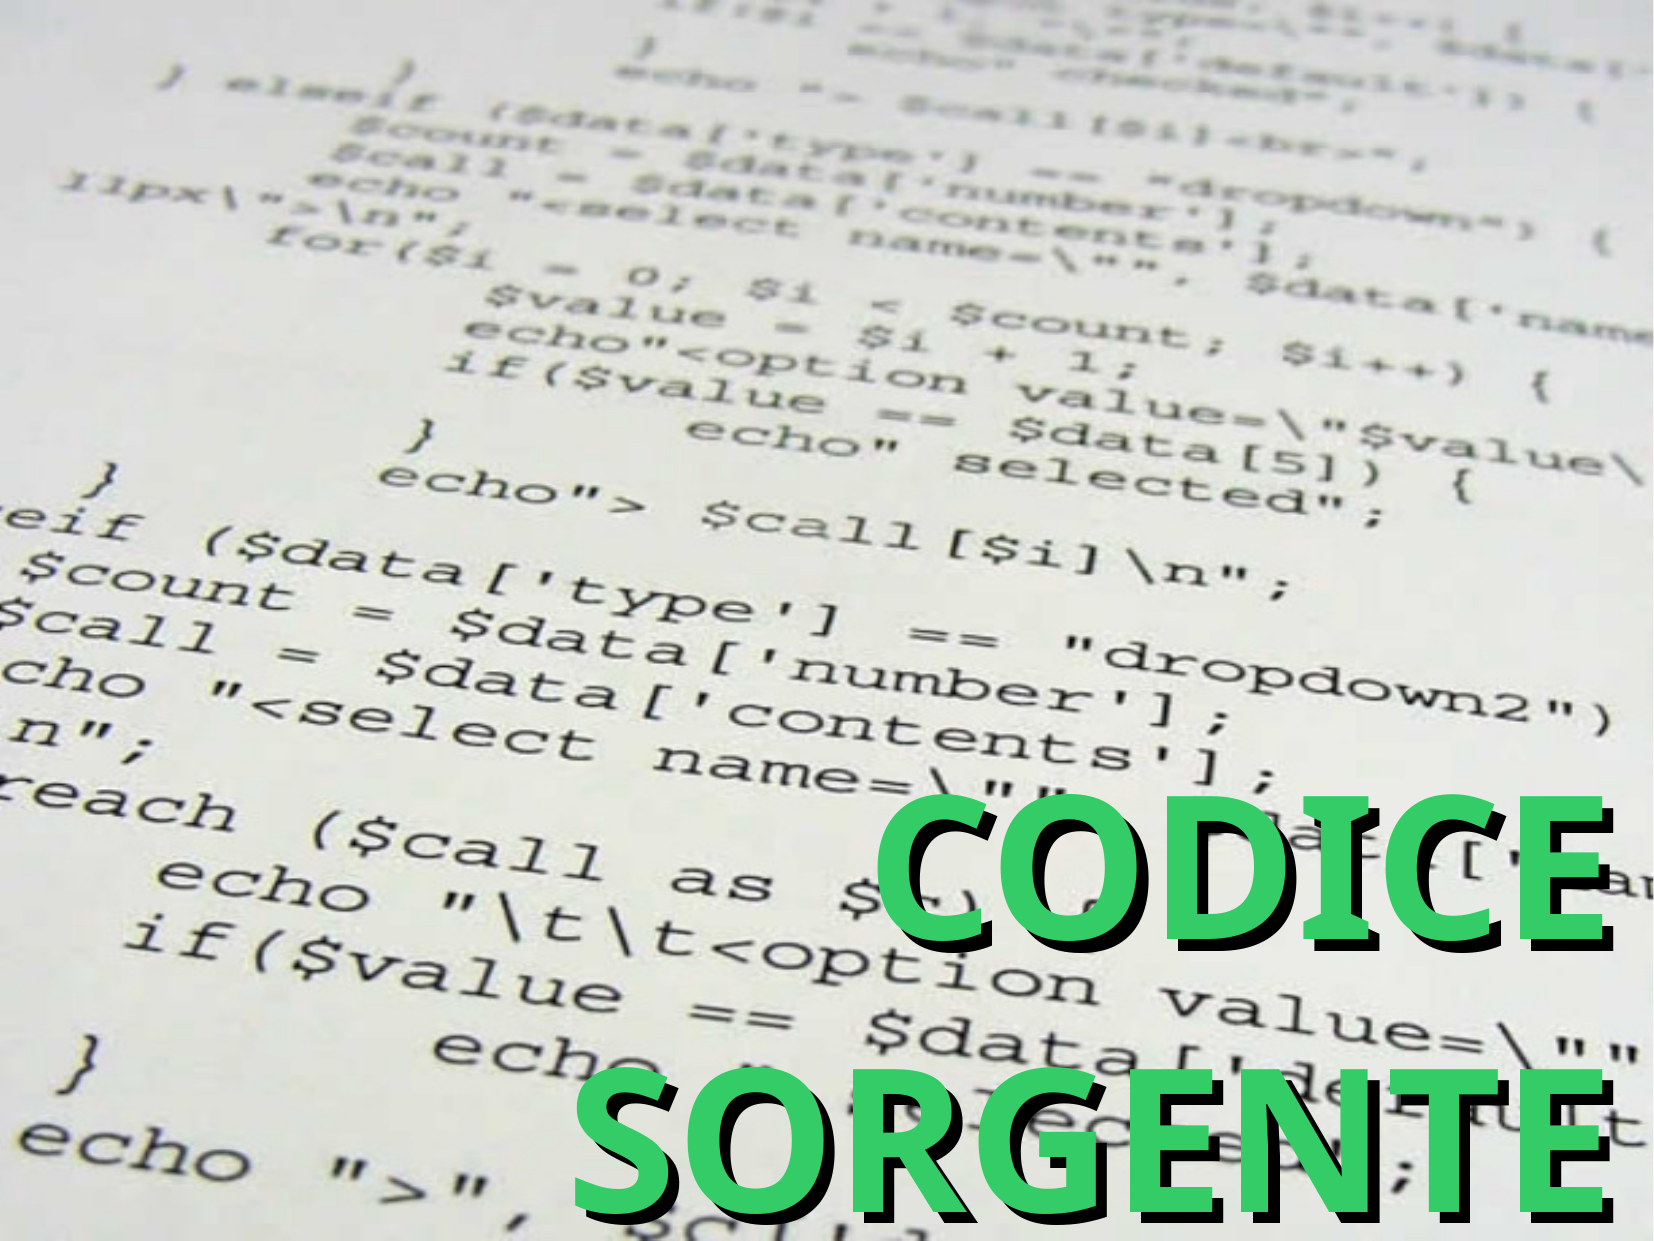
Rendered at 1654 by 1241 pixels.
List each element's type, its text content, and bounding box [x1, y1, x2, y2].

picture [0, 0, 1654, 1241]
text_box CODICE SORGENTE [289, 718, 1630, 1182]
